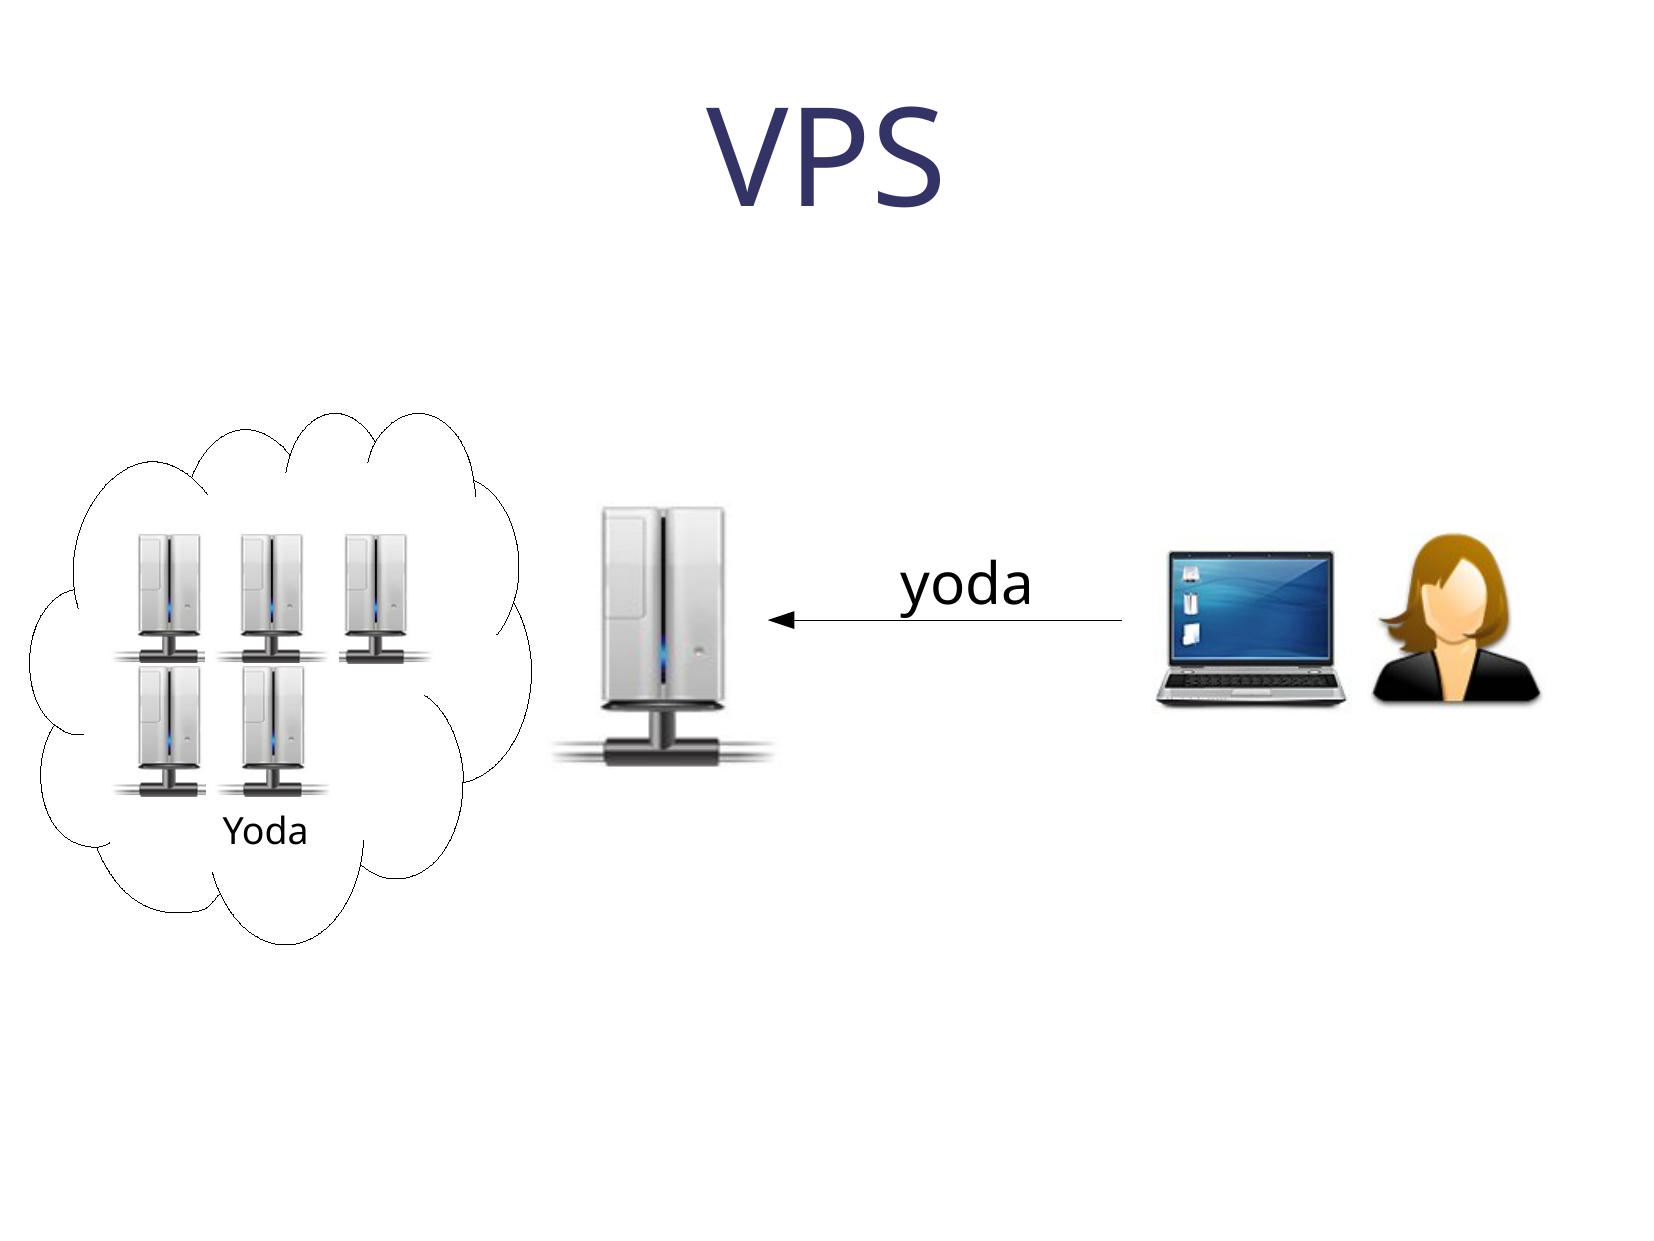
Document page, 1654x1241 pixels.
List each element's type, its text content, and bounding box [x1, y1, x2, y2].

picture [1151, 538, 1352, 739]
text_box Yoda [177, 797, 355, 886]
title VPS [82, 56, 1571, 250]
picture [1358, 508, 1559, 709]
text_box yoda [885, 534, 1056, 621]
text_box [29, 413, 532, 945]
picture [530, 501, 798, 769]
picture [102, 531, 443, 798]
